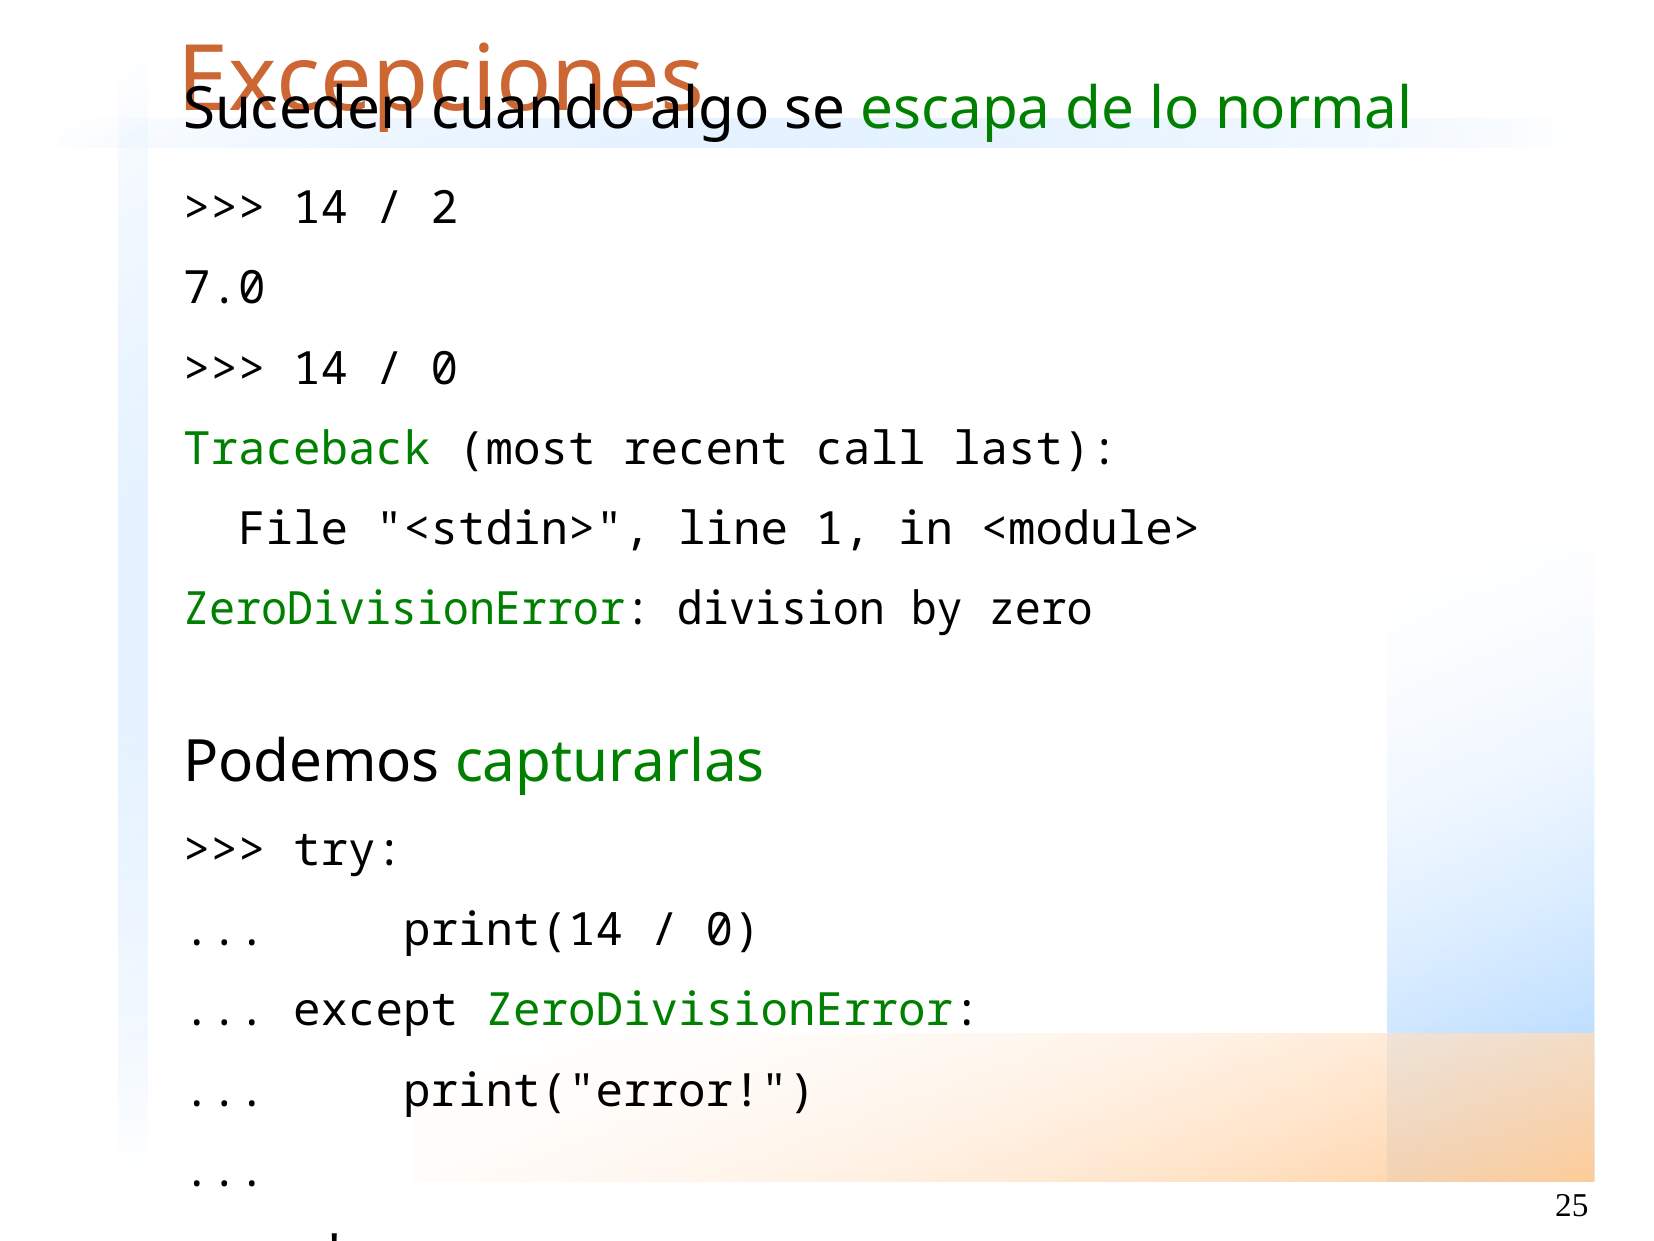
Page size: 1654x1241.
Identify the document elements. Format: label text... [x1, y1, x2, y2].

title Excepciones [177, 0, 1595, 150]
text_box Suceden cuando algo se escapa de lo normal >>> 14 / 2 7.0 >>> 14 / 0 Traceback (most recent call last): File "<stdin>", line 1, in <module> ZeroDivisionError: division by zero Podemos capturarlas >>> try: ... print(14 / 0) ... except ZeroDivisionError: ... print("error!") ... error! [147, 161, 1595, 1185]
